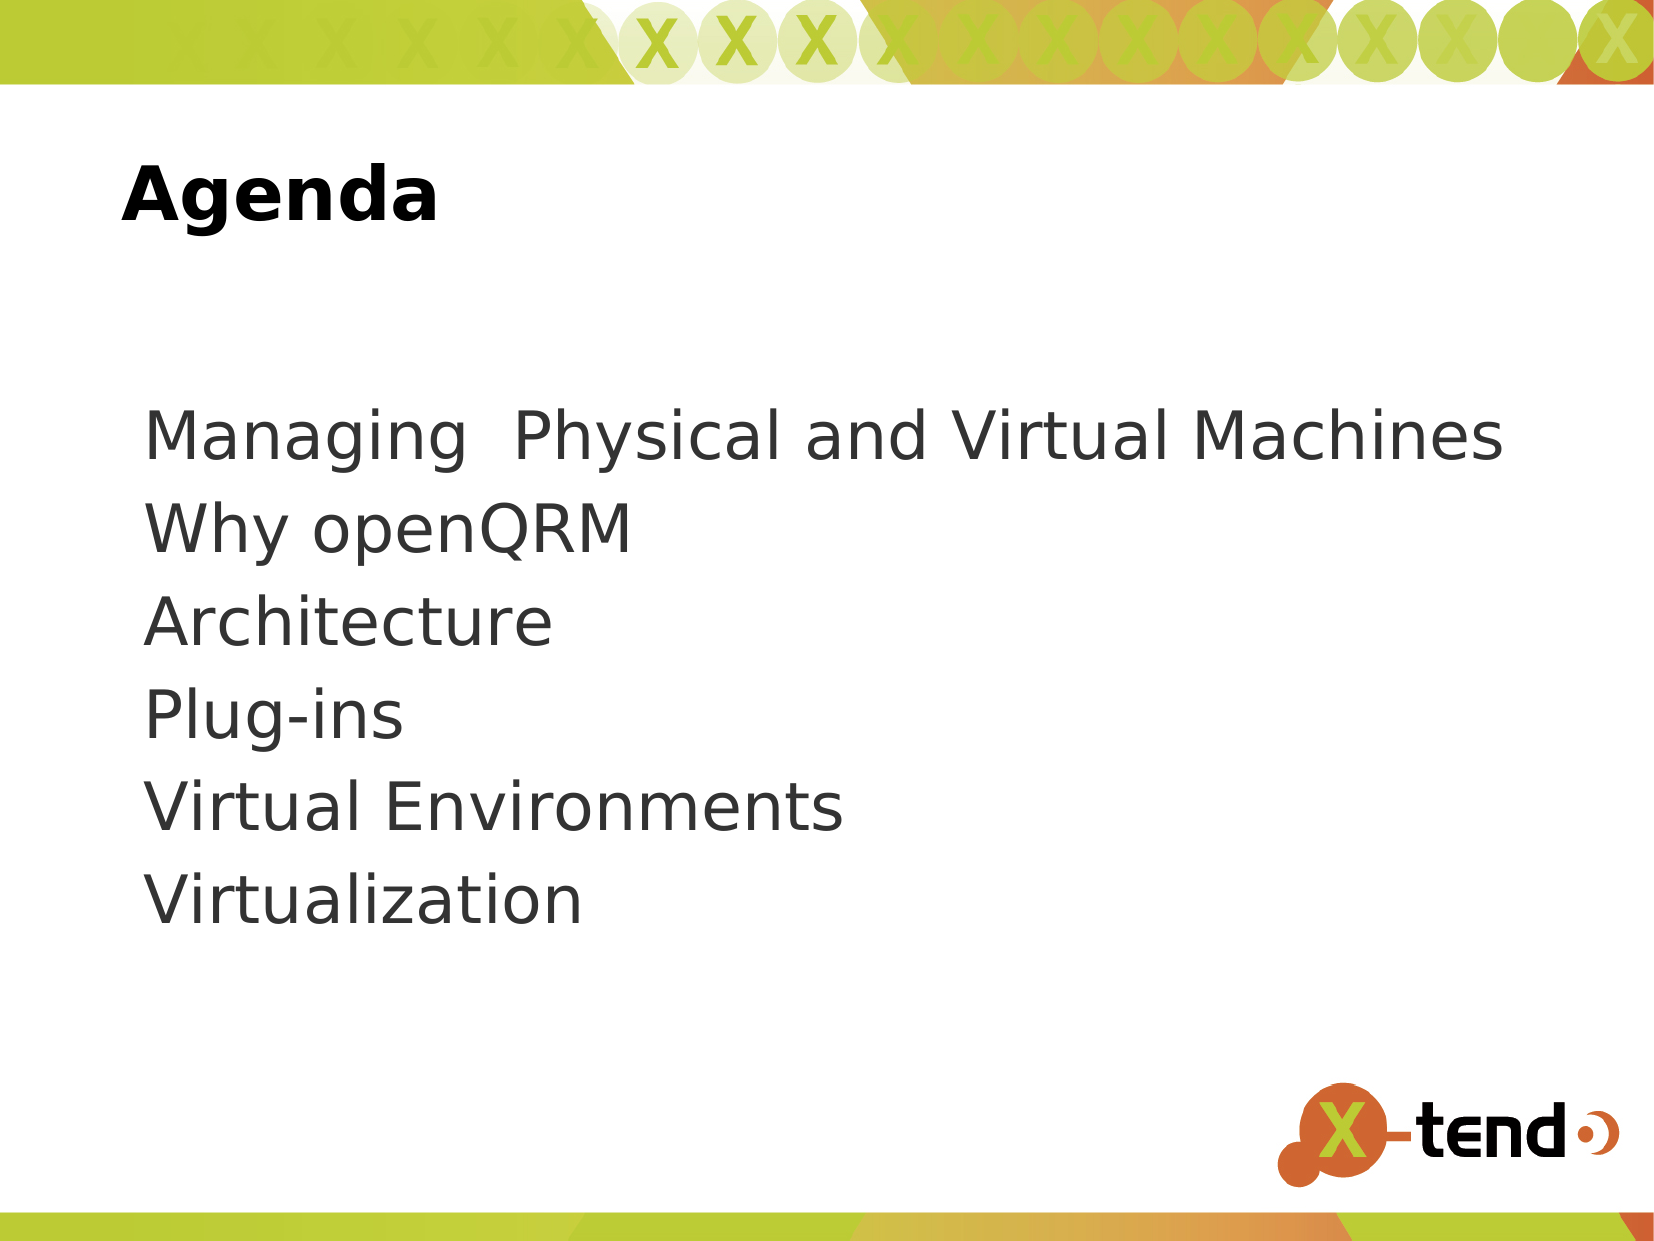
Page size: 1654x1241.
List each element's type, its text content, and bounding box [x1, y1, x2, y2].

text_box Managing Physical and Virtual Machines Why openQRM Architecture Plug-ins Virtual Environments Virtualization [121, 397, 1576, 1126]
picture [0, 0, 1654, 1241]
title Agenda [121, 91, 1534, 299]
